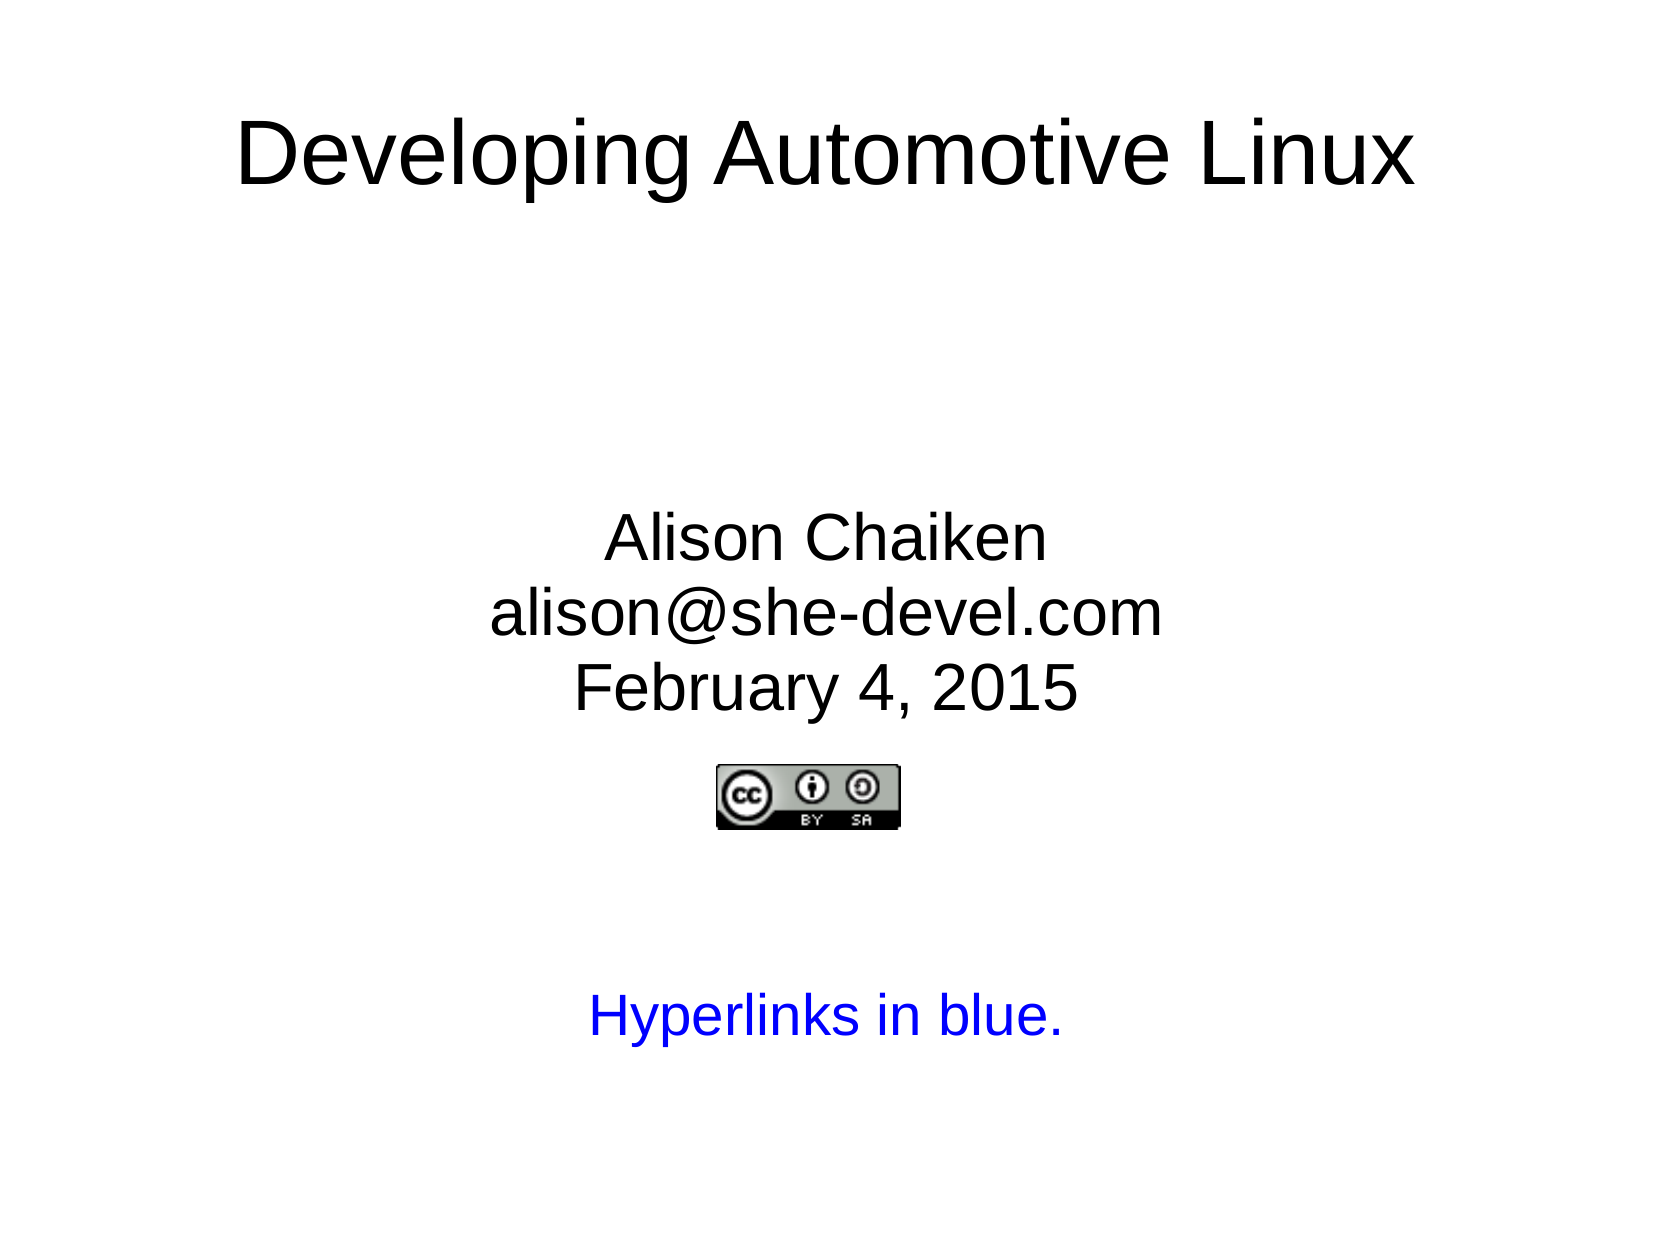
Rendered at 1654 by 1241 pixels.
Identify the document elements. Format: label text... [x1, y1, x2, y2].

text_box Hyperlinks in blue. [573, 975, 1081, 1055]
subtitle Alison Chaiken alison@she-devel.com February 4, 2015 [82, 290, 1571, 1010]
picture [716, 764, 901, 830]
title Developing Automotive Linux [82, 49, 1571, 257]
